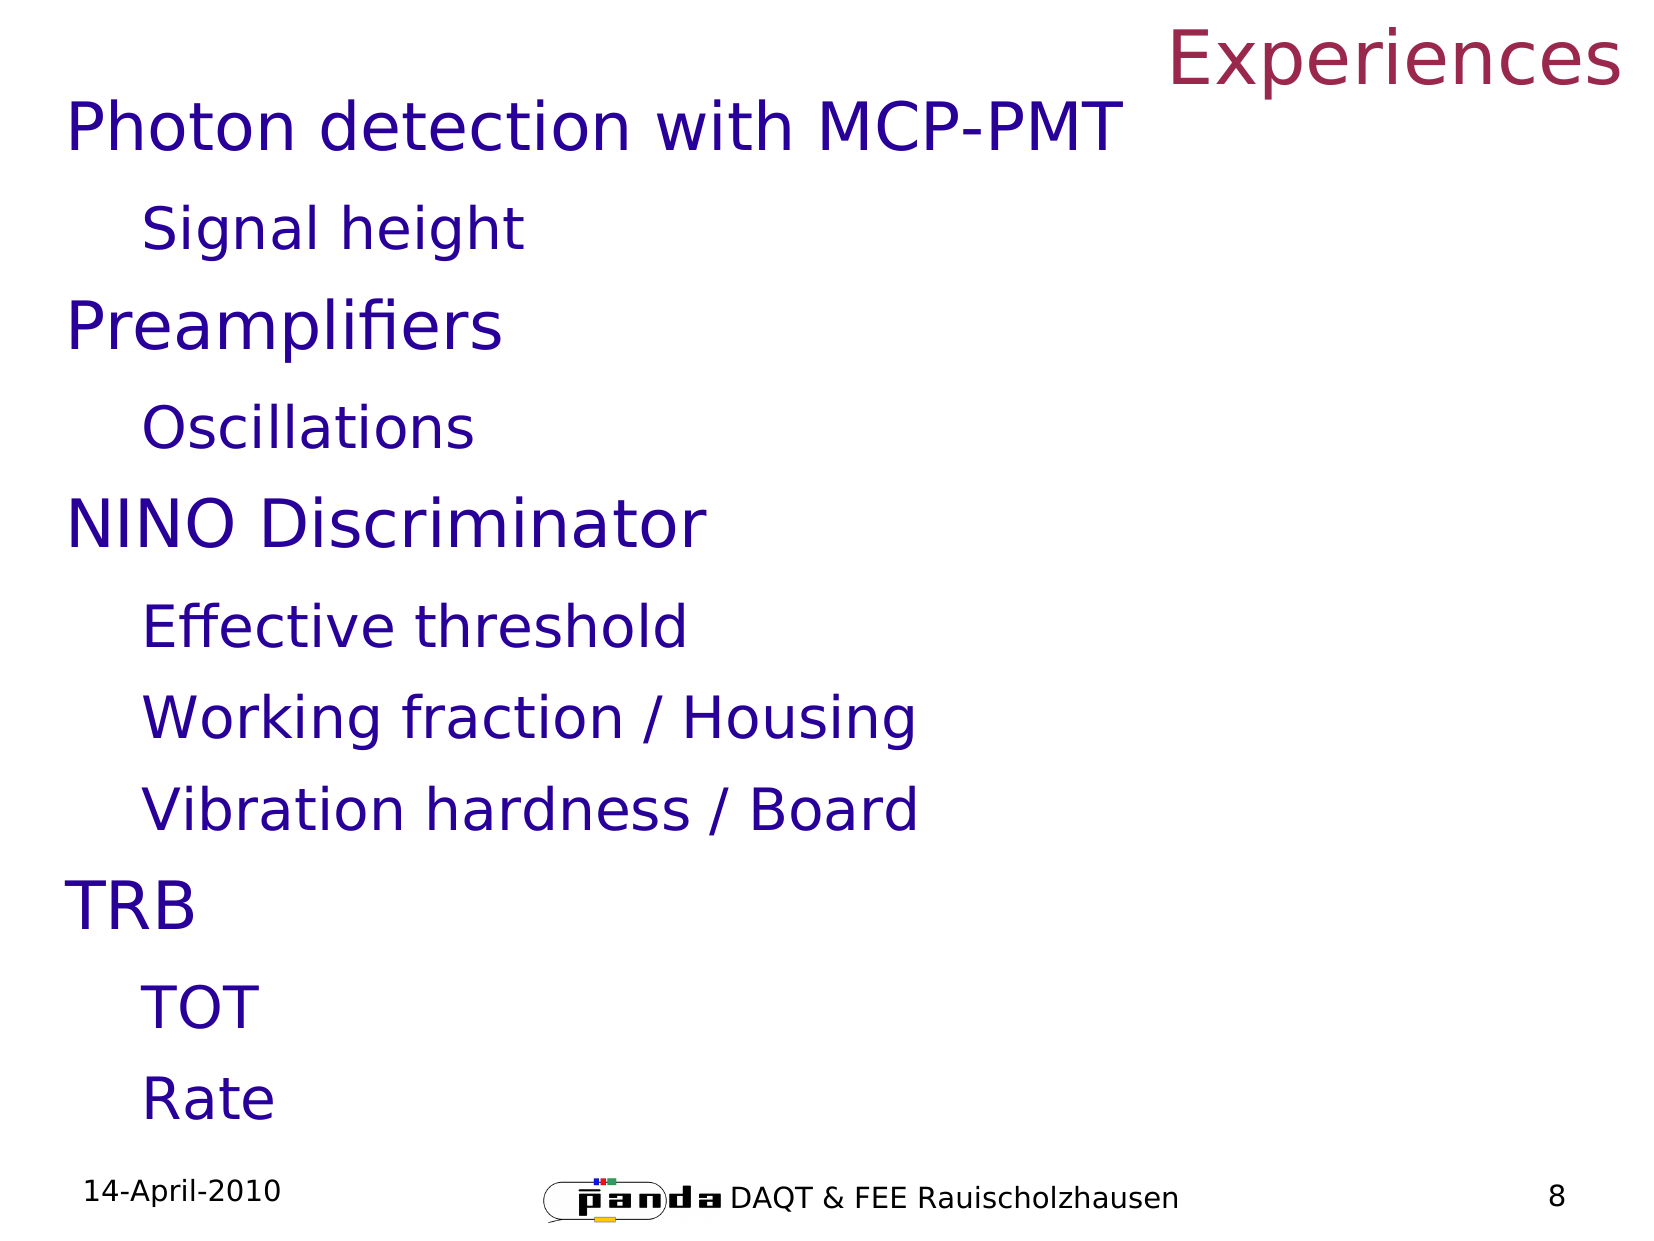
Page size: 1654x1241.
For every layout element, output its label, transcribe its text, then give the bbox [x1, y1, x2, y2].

picture [543, 1178, 721, 1223]
title Experiences [974, 15, 1625, 103]
list Photon detection with MCP-PMT Signal height Preamplifiers Oscillations NINO Discriminator Effective threshold Working fraction / Housing Vibration hardness / Board TRB TOT Rate [47, 88, 1536, 1134]
